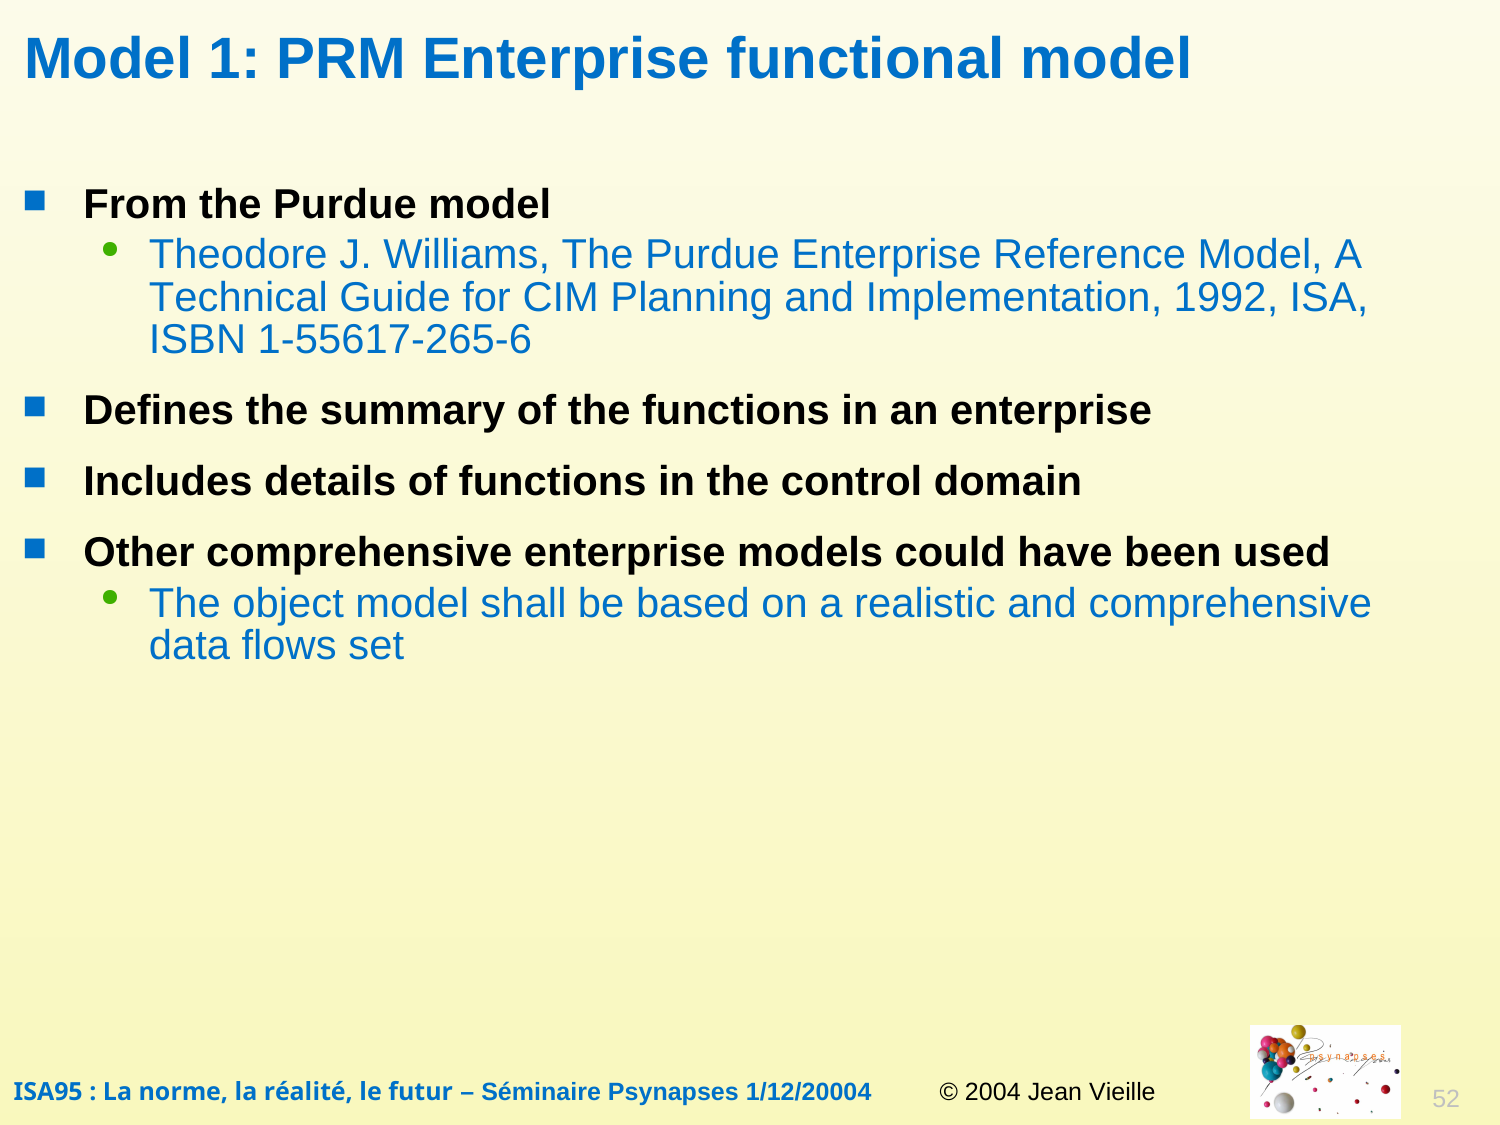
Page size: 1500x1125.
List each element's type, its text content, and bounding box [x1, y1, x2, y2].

picture [1250, 1026, 1401, 1119]
list From the Purdue model Theodore J. Williams, The Purdue Enterprise Reference Model, A Technical Guide for CIM Planning and Implementation, 1992, ISA, ISBN 1-55617-265-6 Defines the summary of the functions in an enterprise Includes details of functions in the control domain Other comprehensive enterprise models could have been used The object model shall be based on a realistic and comprehensive data flows set [12, 174, 1476, 1026]
title Model 1: PRM Enterprise functional model [9, 12, 1476, 151]
